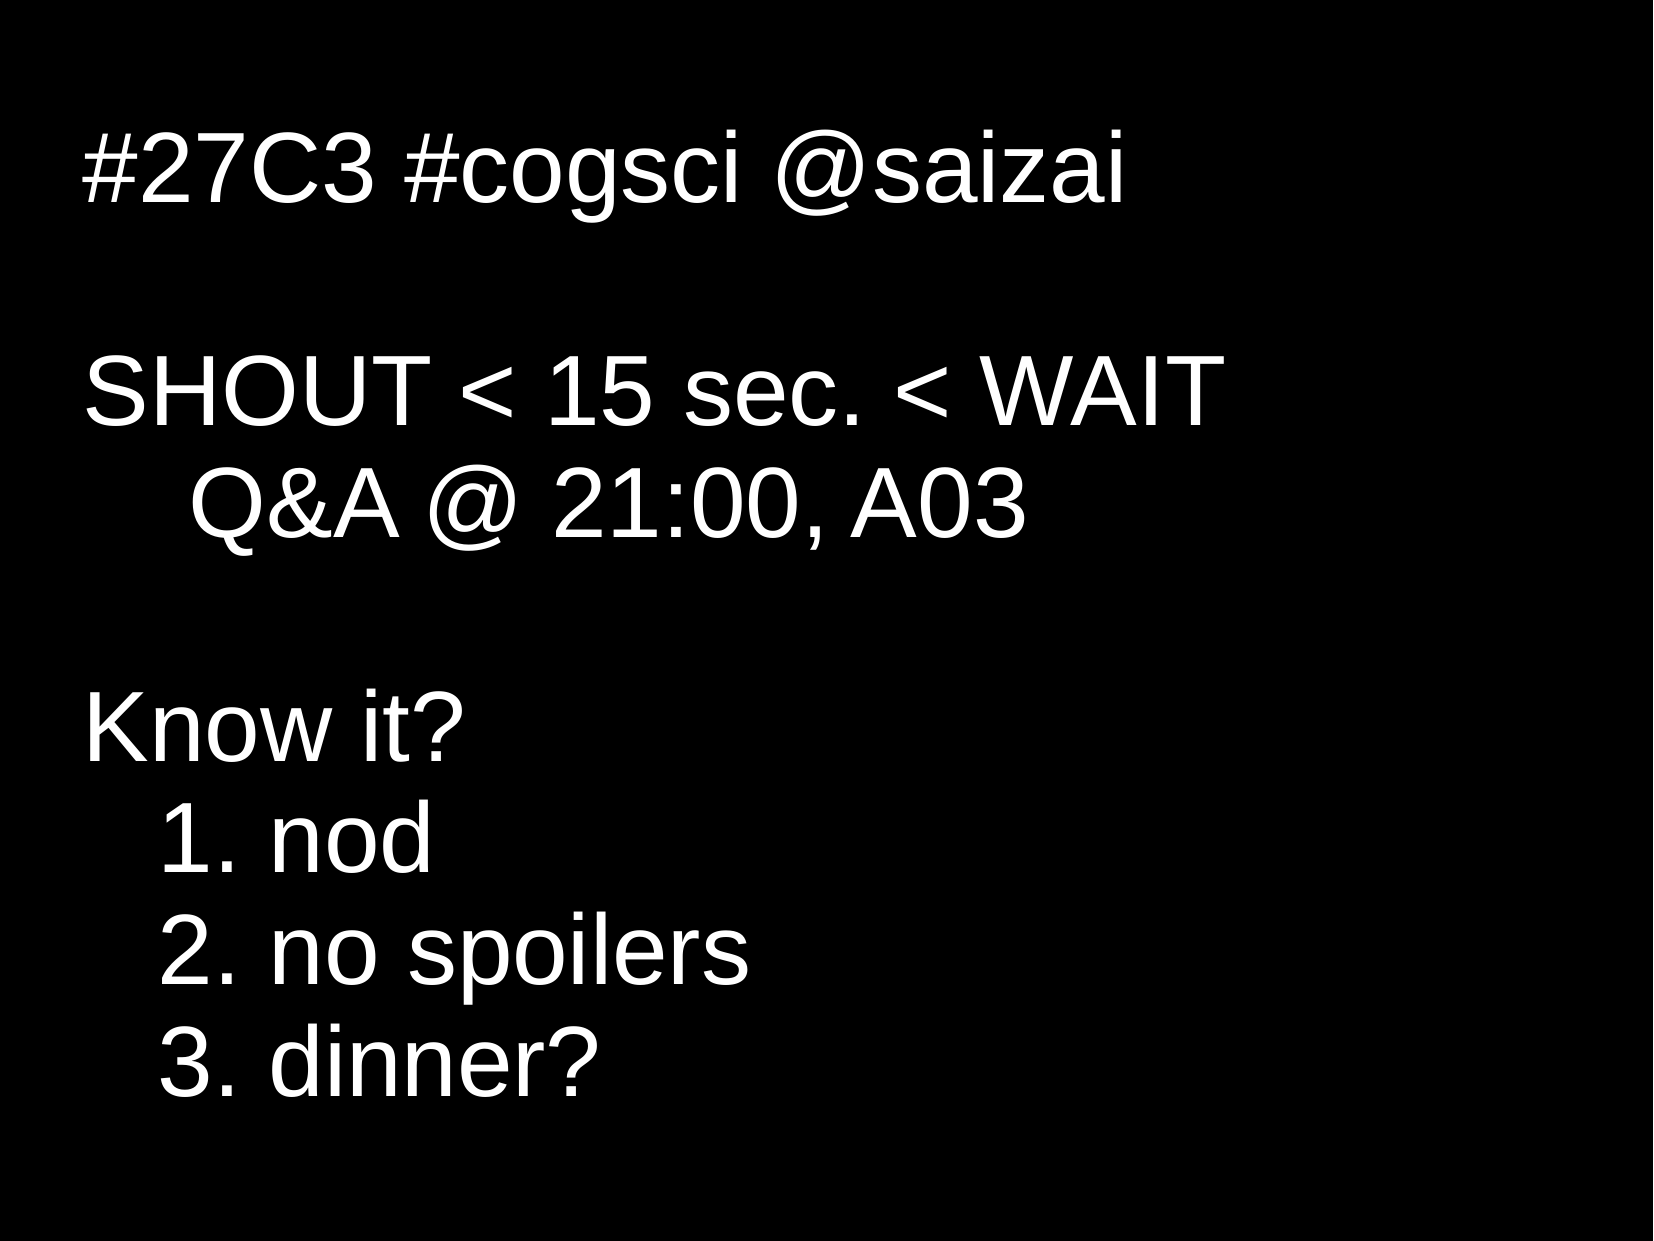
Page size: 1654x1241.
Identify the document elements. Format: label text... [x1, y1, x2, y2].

subtitle #27C3 #cogsci @saizai SHOUT < 15 sec. < WAIT Q&A @ 21:00, A03 Know it? 1. nod 2. no spoilers 3. dinner? [82, 29, 1571, 1201]
